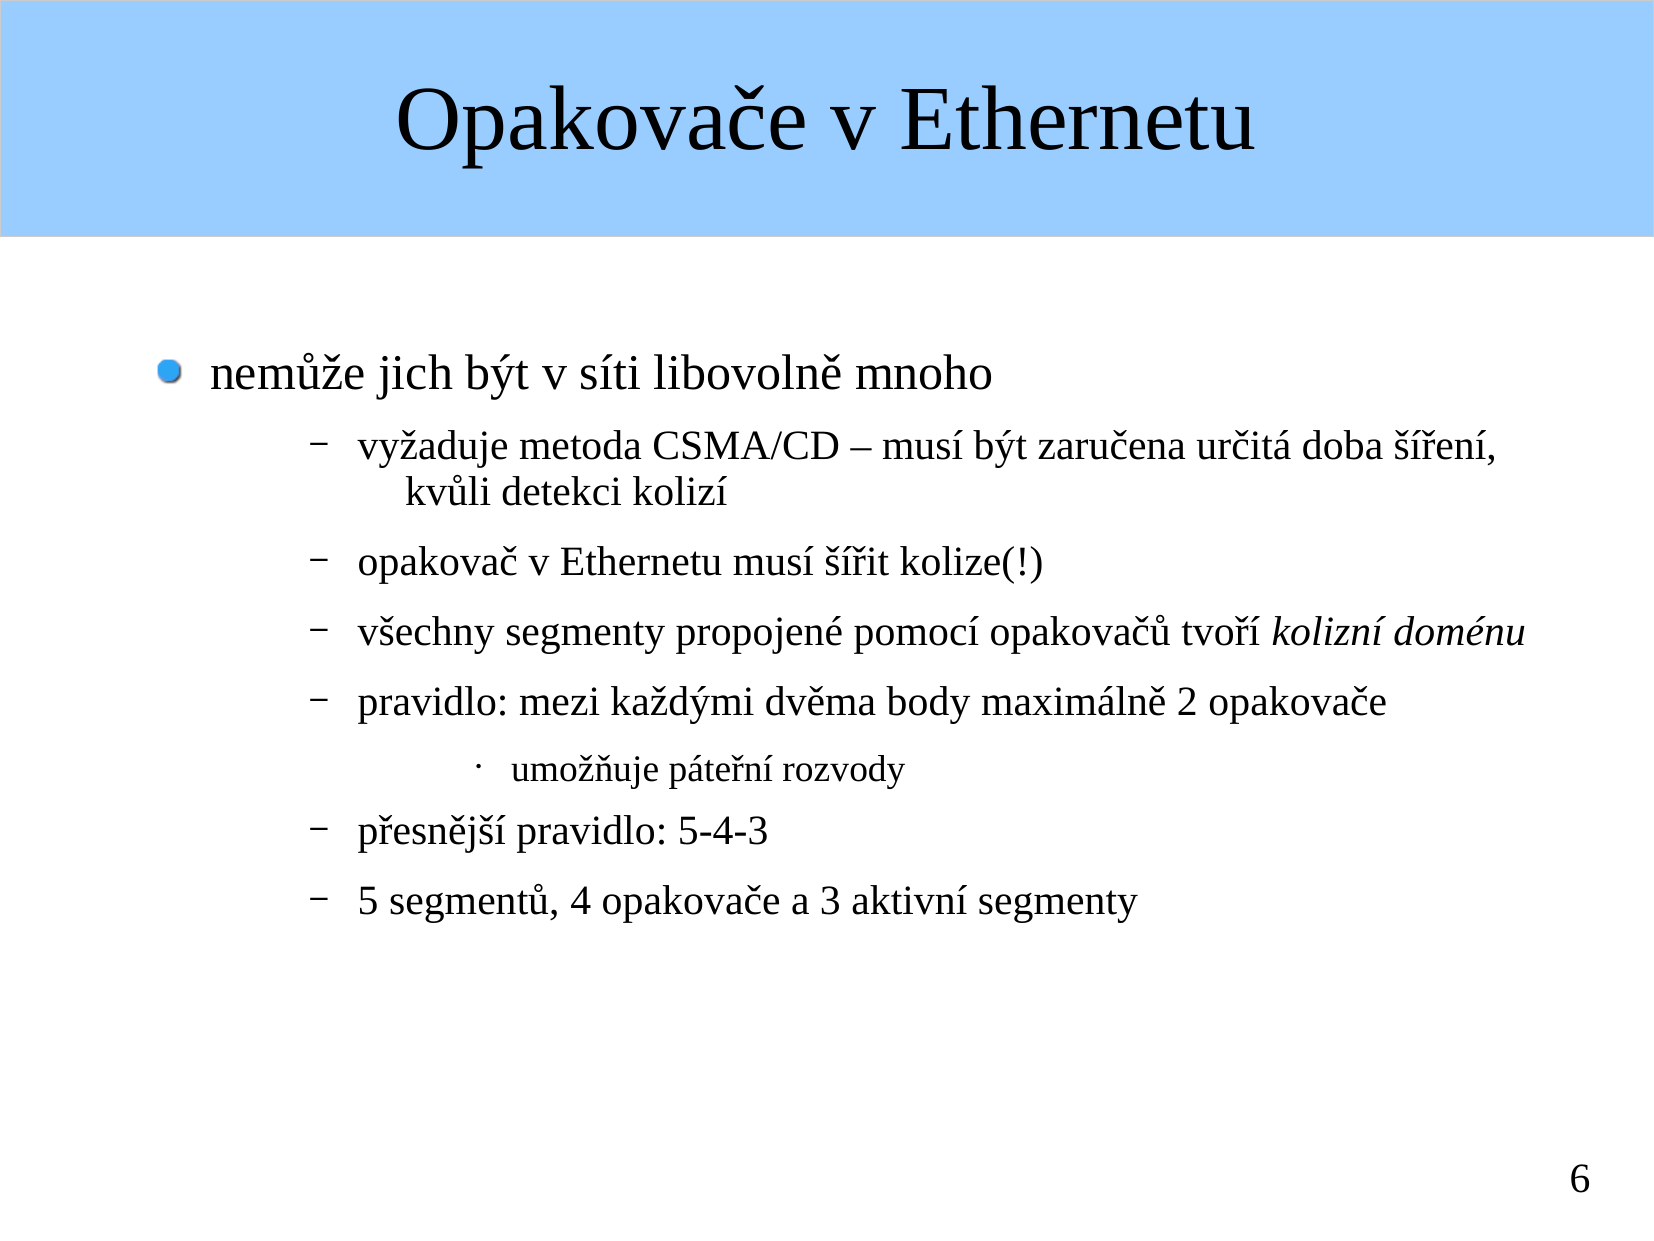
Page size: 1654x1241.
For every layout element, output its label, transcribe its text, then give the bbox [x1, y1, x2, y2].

list nemůže jich být v síti libovolně mnoho vyžaduje metoda CSMA/CD – musí být zaručena určitá doba šíření, kvůli detekci kolizí opakovač v Ethernetu musí šířit kolize(!) všechny segmenty propojené pomocí opakovačů tvoří kolizní doménu pravidlo: mezi každými dvěma body maximálně 2 opakovače umožňuje páteřní rozvody přesnější pravidlo: 5-4-3 5 segmentů, 4 opakovače a 3 aktivní segmenty [121, 344, 1534, 1127]
title Opakovače v Ethernetu [0, 0, 1654, 237]
